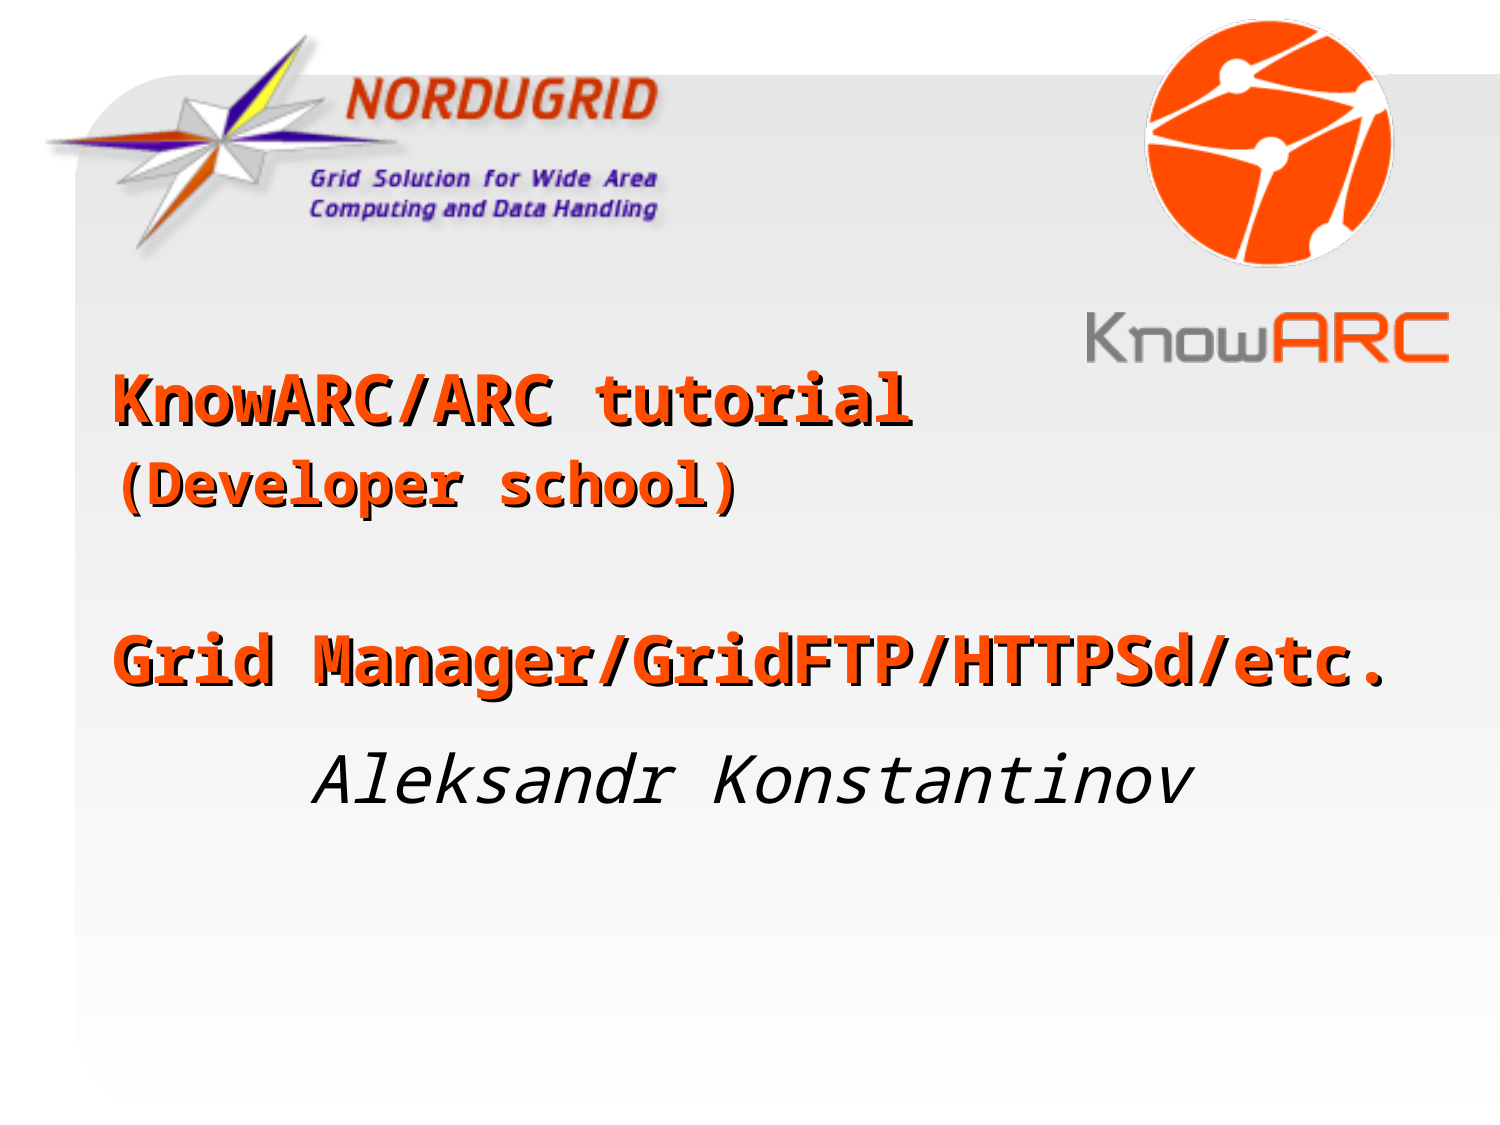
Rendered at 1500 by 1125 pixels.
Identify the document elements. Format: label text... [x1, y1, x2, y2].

picture [1087, 18, 1449, 363]
picture [37, 22, 676, 263]
subtitle Aleksandr Konstantinov [225, 687, 1276, 976]
title KnowARC/ARC tutorial (Developer school) Grid Manager/GridFTP/HTTPSd/etc. [112, 378, 1463, 676]
